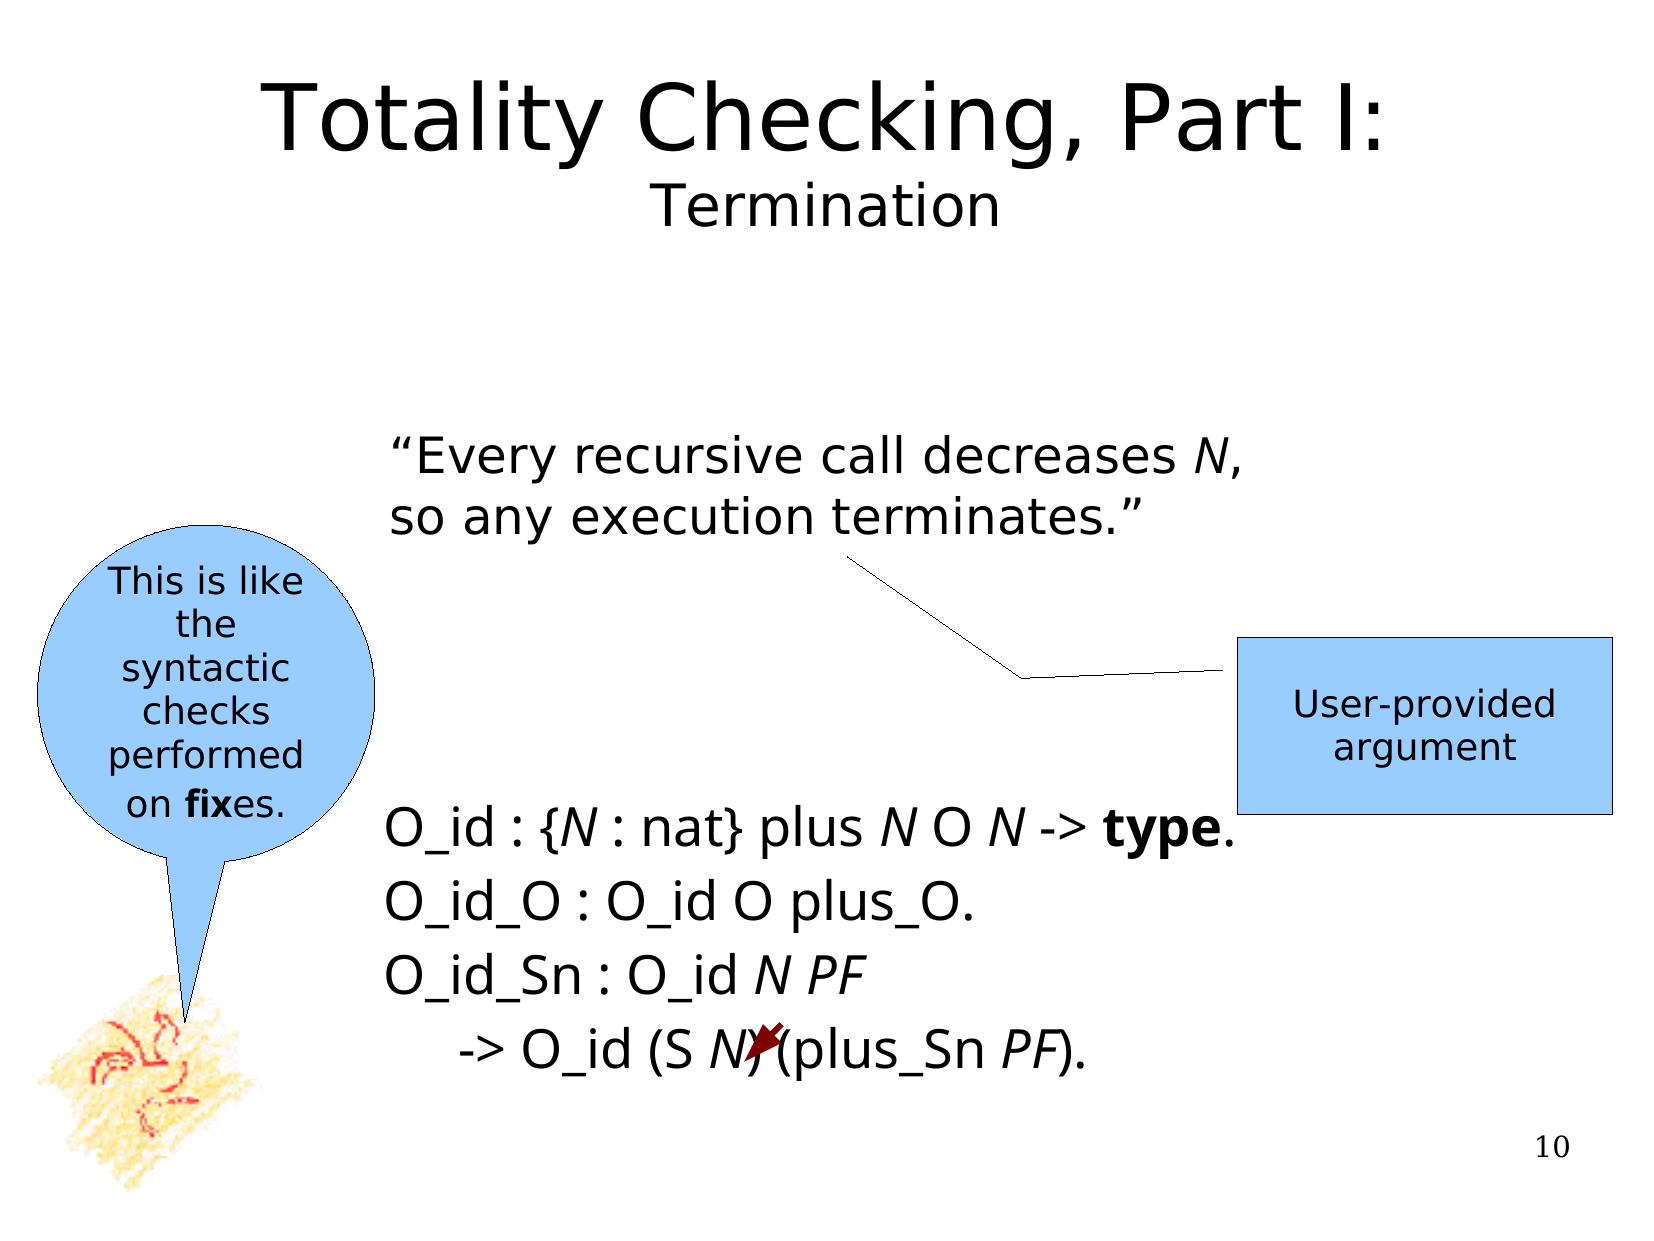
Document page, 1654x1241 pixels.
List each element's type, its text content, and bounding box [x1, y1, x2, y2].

text_box User-provided argument [1238, 637, 1613, 815]
text_box This is like the syntactic checks performed on fixes. [37, 525, 375, 1023]
title Totality Checking, Part I: Termination [82, 56, 1571, 250]
text_box O_id : {N : nat} plus N O N -> type. O_id_O : O_id O plus_O. O_id_Sn : O_id N PF -> O_id (S N) (plus_Sn PF). [368, 781, 1276, 1125]
picture [37, 975, 263, 1192]
text_box “Every recursive call decreases N, so any execution terminates.” [375, 412, 1276, 552]
